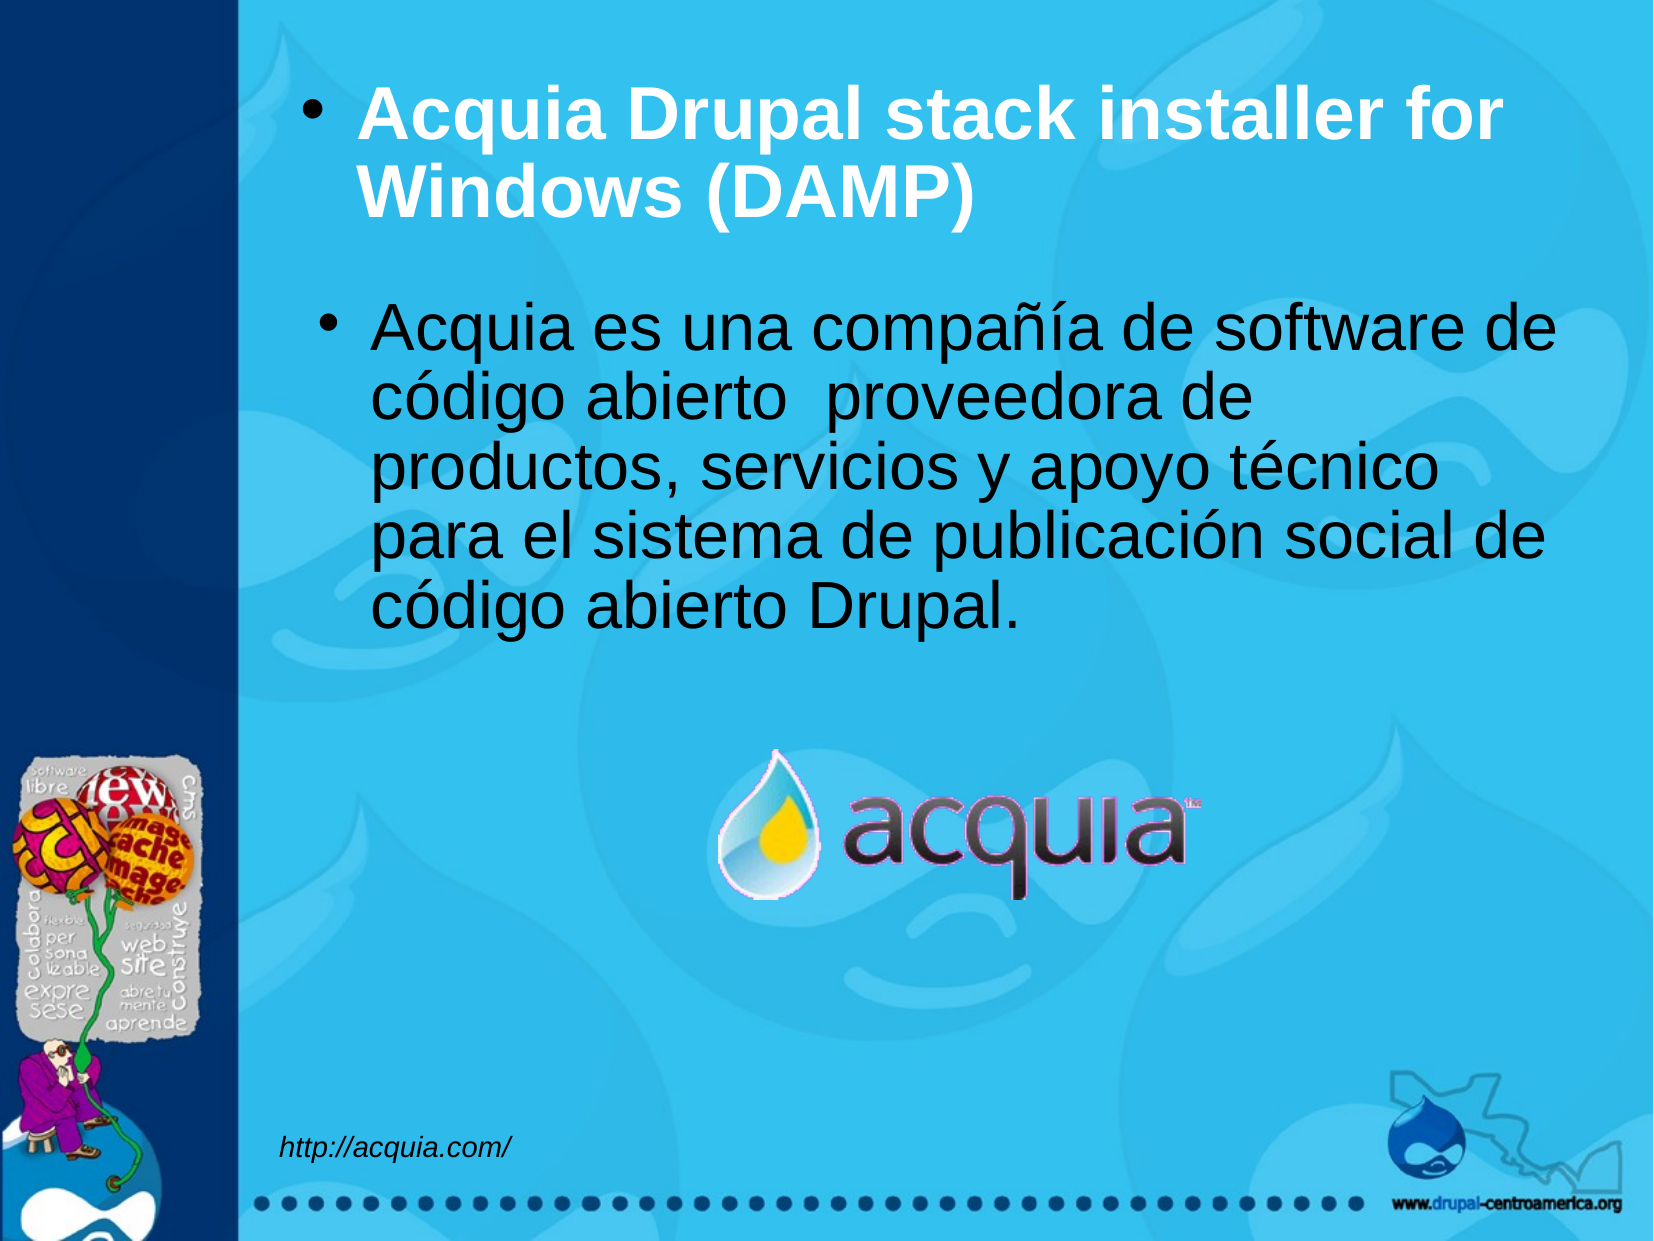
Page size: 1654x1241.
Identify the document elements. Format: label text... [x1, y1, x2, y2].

title Acquia Drupal stack installer for Windows (DAMP) [299, 56, 1571, 249]
text_box http://acquia.com/ [264, 1122, 752, 1172]
picture [0, 0, 1654, 1241]
list Acquia es una compañía de software de código abierto proveedora de productos, servicios y apoyo técnico para el sistema de publicación social de código abierto Drupal. [299, 290, 1571, 676]
